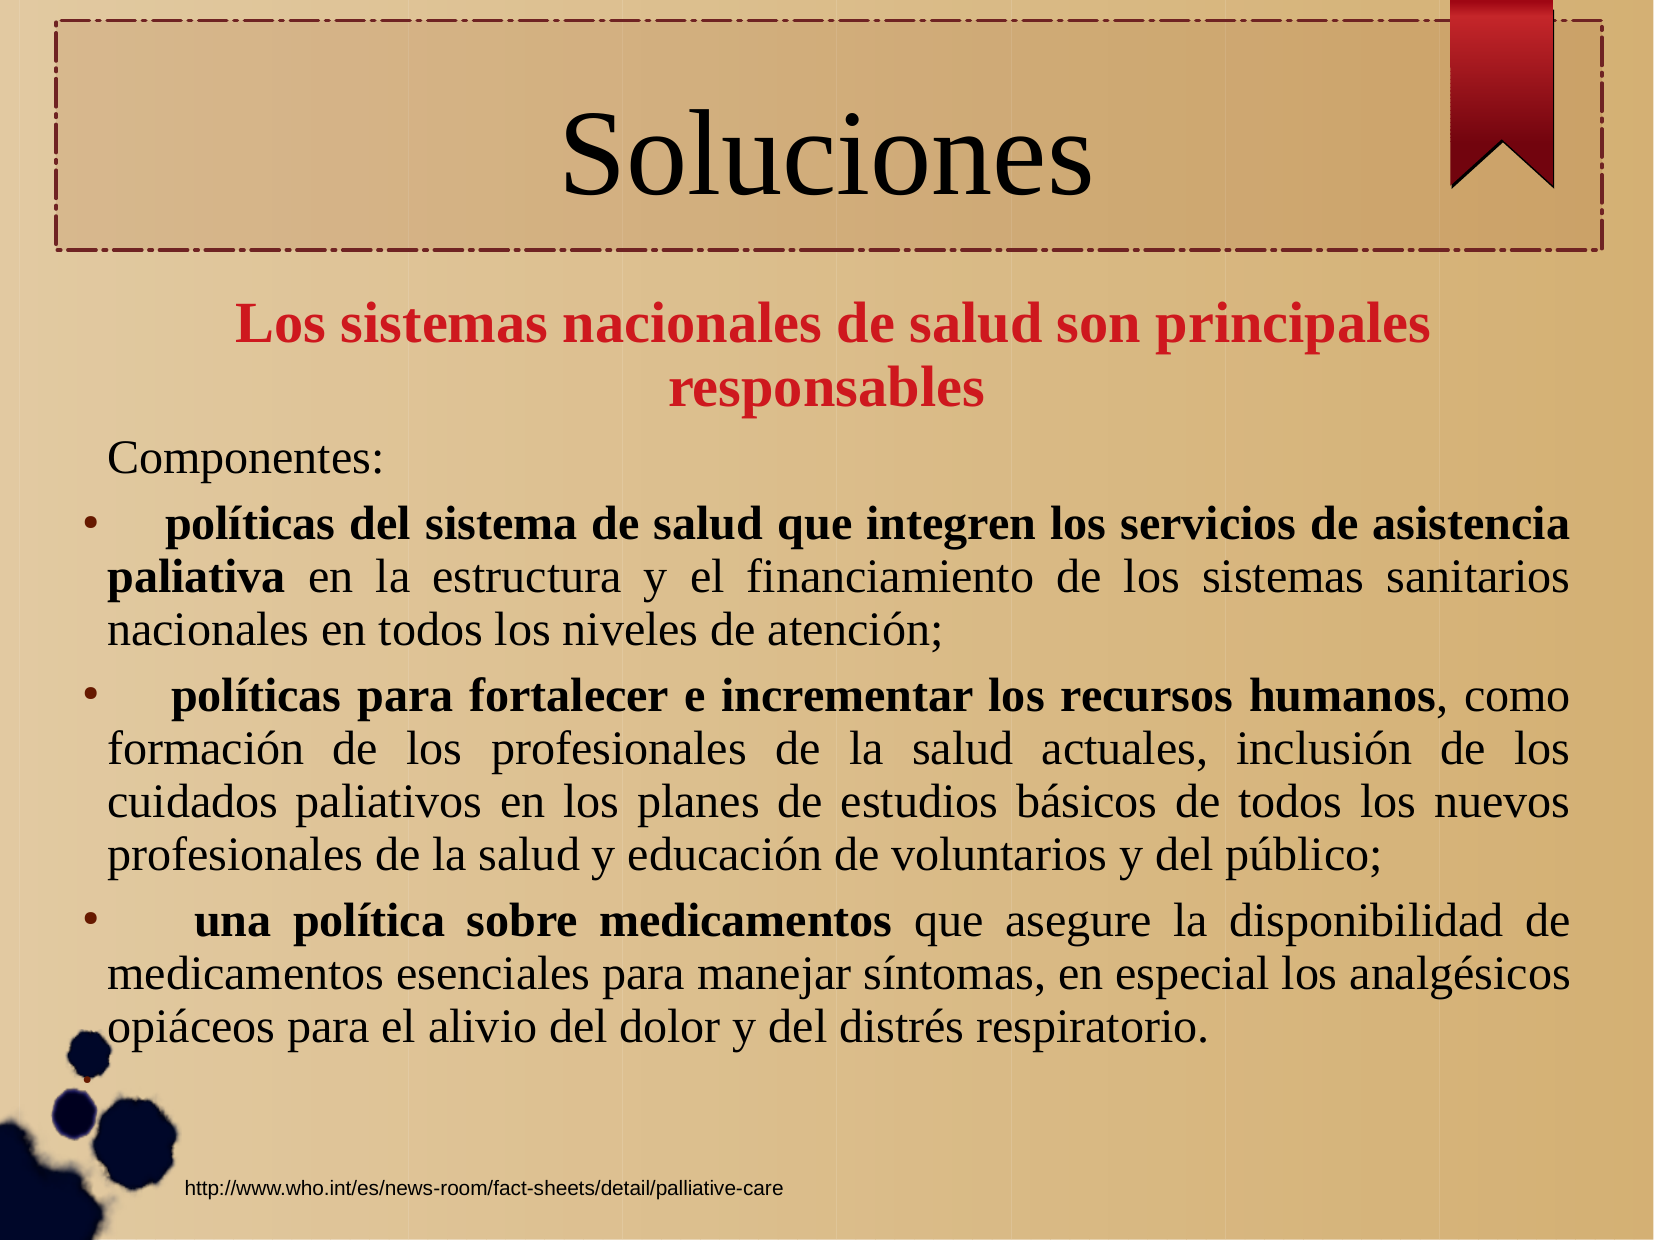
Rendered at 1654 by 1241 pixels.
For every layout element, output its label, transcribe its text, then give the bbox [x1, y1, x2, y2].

list Los sistemas nacionales de salud son principales responsables Componentes: políticas del sistema de salud que integren los servicios de asistencia paliativa en la estructura y el financiamiento de los sistemas sanitarios nacionales en todos los niveles de atención; políticas para fortalecer e incrementar los recursos humanos, como formación de los profesionales de la salud actuales, inclusión de los cuidados paliativos en los planes de estudios básicos de todos los nuevos profesionales de la salud y educación de voluntarios y del público; una política sobre medicamentos que asegure la disponibilidad de medicamentos esenciales para manejar síntomas, en especial los analgésicos opiáceos para el alivio del dolor y del distrés respiratorio. [82, 290, 1571, 1063]
title Soluciones [82, 49, 1571, 257]
text_box http://www.who.int/es/news-room/fact-sheets/detail/palliative-care [169, 1169, 1282, 1227]
